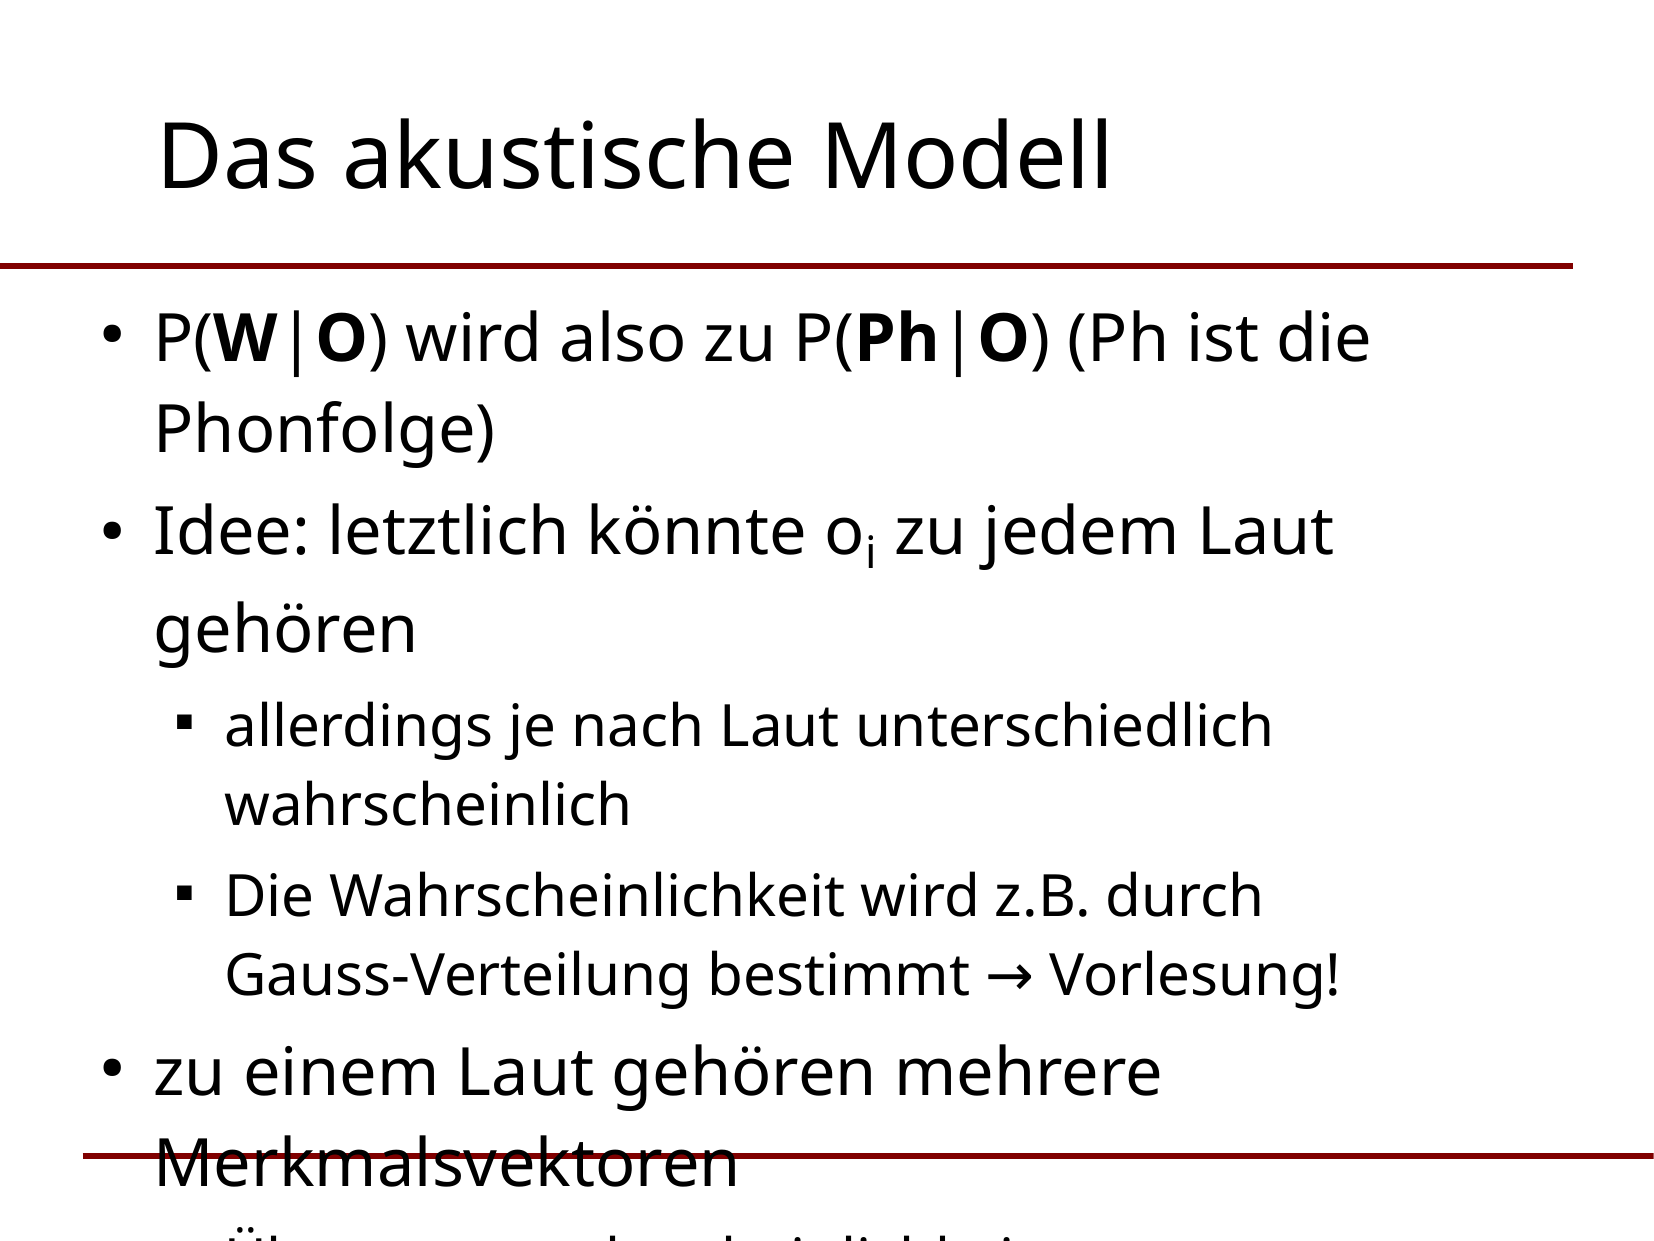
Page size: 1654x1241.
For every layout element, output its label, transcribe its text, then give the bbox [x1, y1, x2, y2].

list P(W|O) wird also zu P(Ph|O) (Ph ist die Phonfolge) Idee: letztlich könnte oi zu jedem Laut gehören allerdings je nach Laut unterschiedlich wahrscheinlich Die Wahrscheinlichkeit wird z.B. durch Gauss-Verteilung bestimmt → Vorlesung! zu einem Laut gehören mehrere Merkmalsvektoren Übergangswahrscheinlichkeiten zum nächsten Laut (=Zustand)? im selben Laut (=Zustand) bleiben? [82, 290, 1571, 1109]
title Das akustische Modell [82, 49, 1571, 257]
